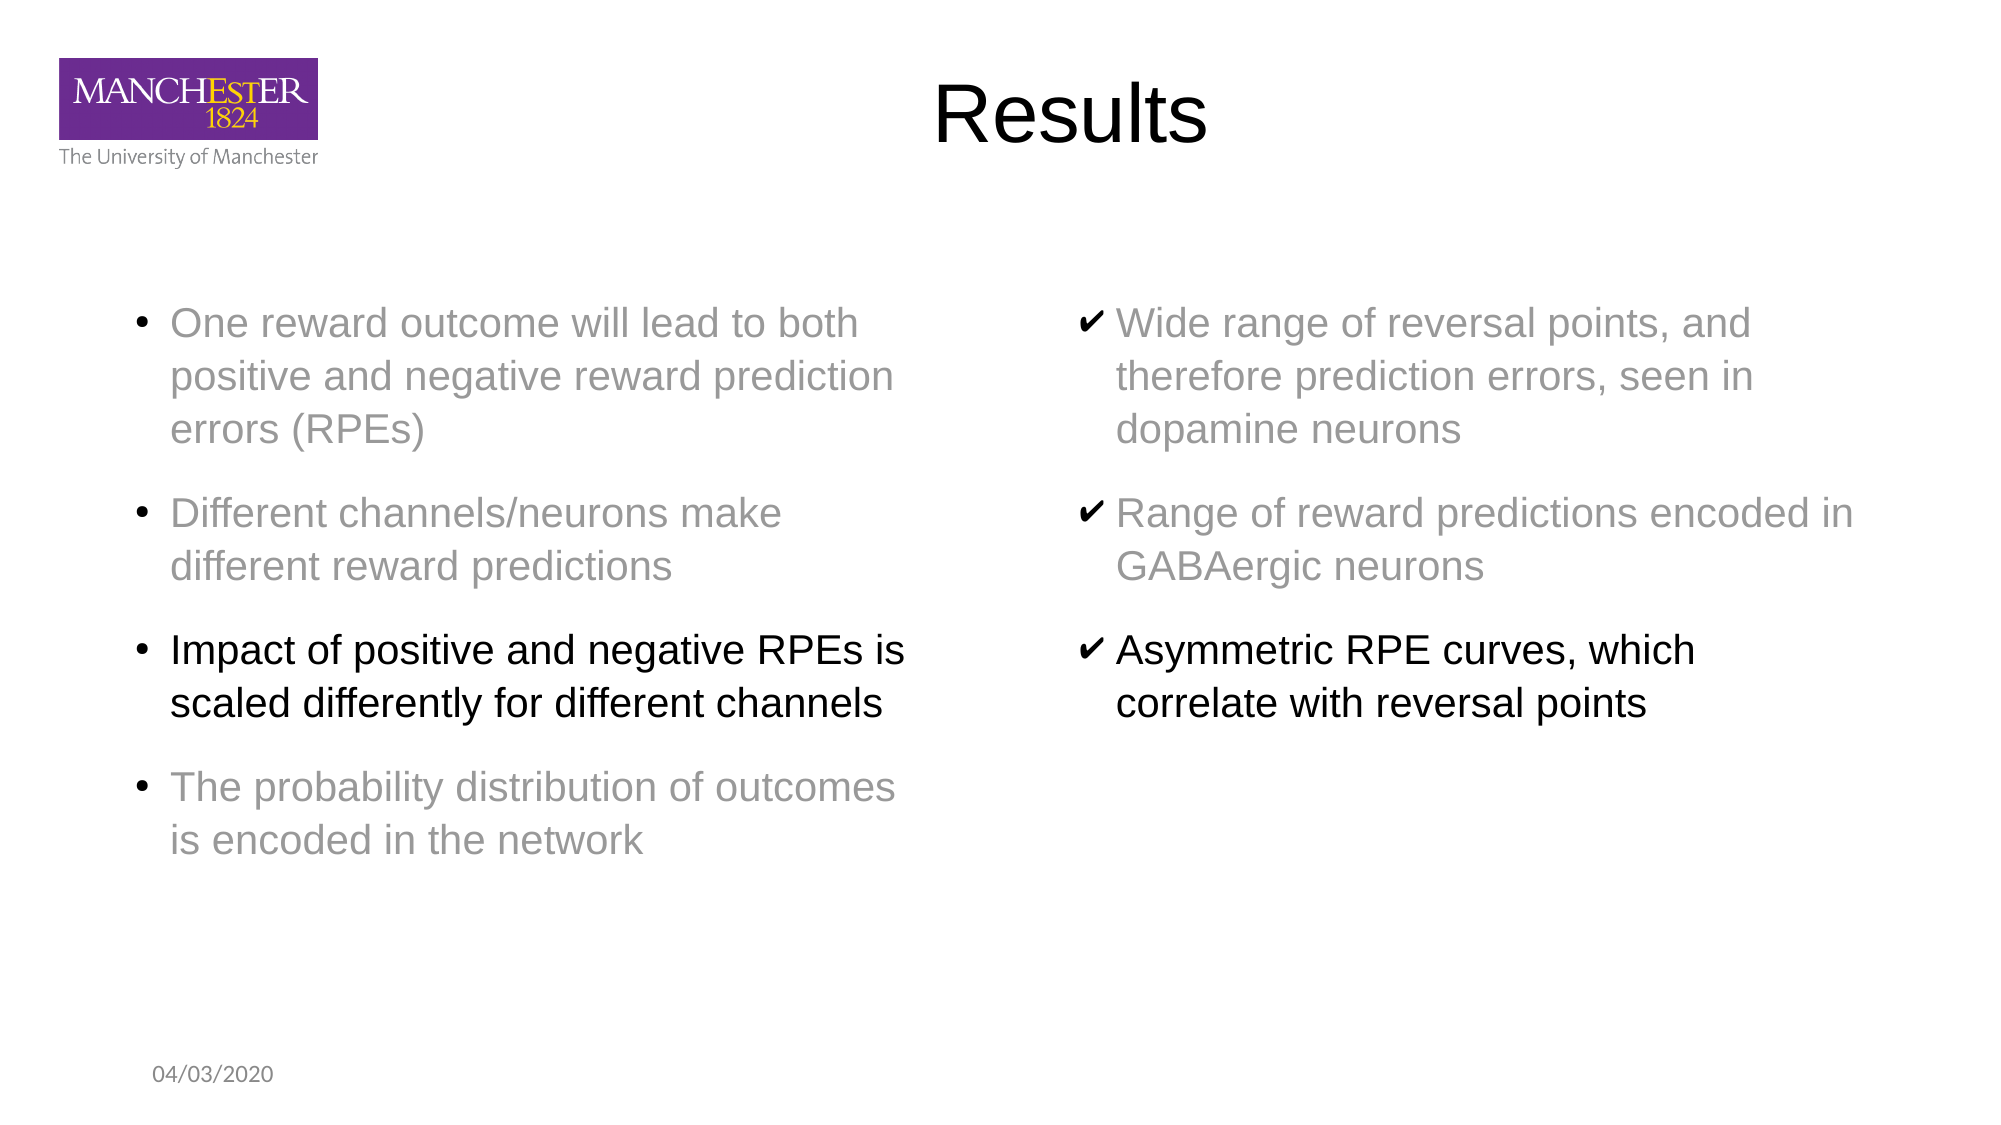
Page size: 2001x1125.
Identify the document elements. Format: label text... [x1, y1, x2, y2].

slide_number 04/03/2020 [137, 1042, 588, 1103]
text_box Wide range of reversal points, and therefore prediction errors, seen in dopamine neurons Range of reward predictions encoded in GABAergic neurons Asymmetric RPE curves, which correlate with reversal points [1065, 285, 1877, 978]
title Results [338, 44, 1804, 183]
picture [59, 58, 318, 169]
text_box One reward outcome will lead to both positive and negative reward prediction errors (RPEs) Different channels/neurons make different reward predictions Impact of positive and negative RPEs is scaled differently for different channels The probability distribution of outcomes is encoded in the network [120, 285, 931, 978]
